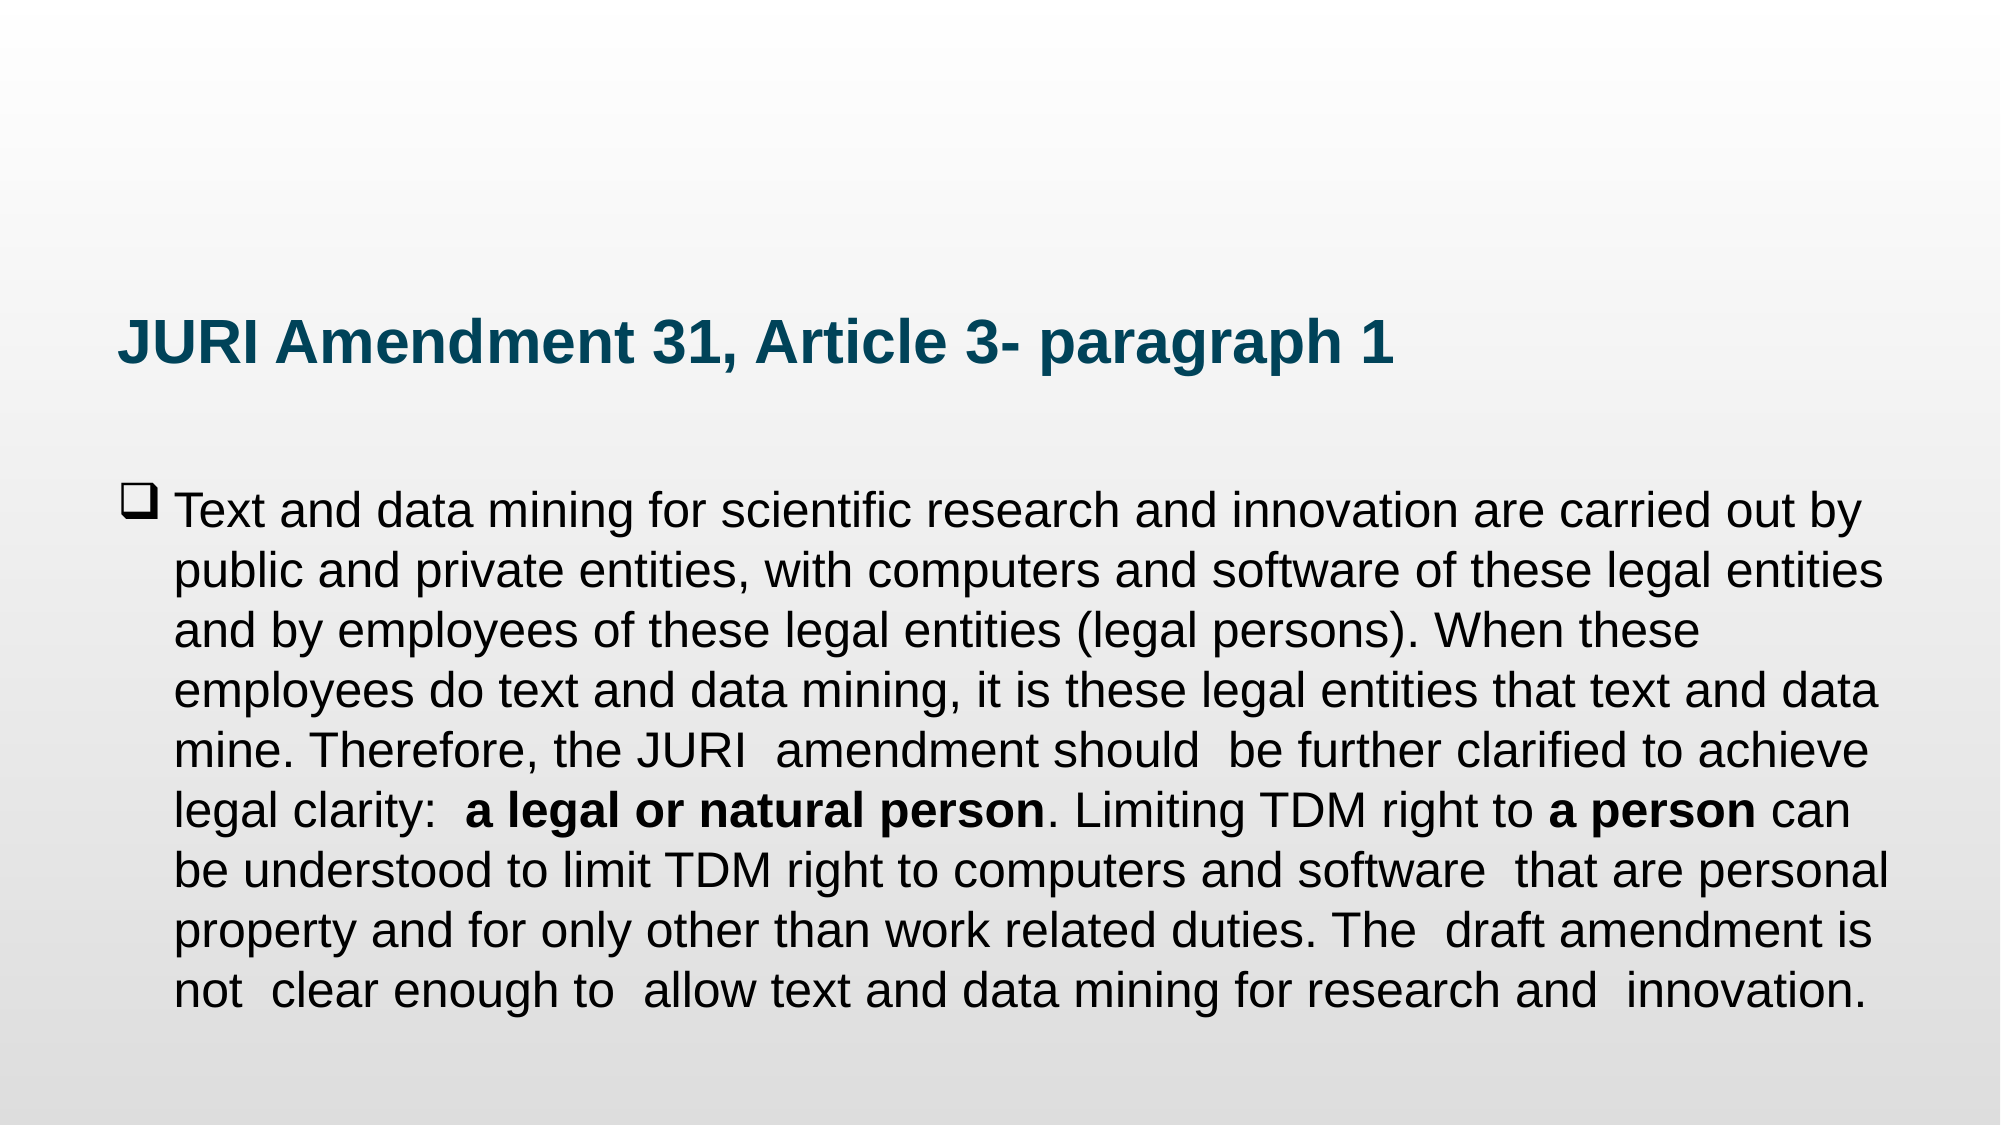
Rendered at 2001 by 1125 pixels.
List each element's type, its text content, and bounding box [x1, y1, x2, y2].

title JURI Amendment 31, Article 3- paragraph 1 [102, 293, 1930, 424]
list Text and data mining for scientific research and innovation are carried out by public and private entities, with computers and software of these legal entities and by employees of these legal entities (legal persons). When these employees do text and data mining, it is these legal entities that text and data mine. Therefore, the JURI amendment should be further clarified to achieve legal clarity: a legal or natural person. Limiting TDM right to a person can be understood to limit TDM right to computers and software that are personal property and for only other than work related duties. The draft amendment is not clear enough to allow text and data mining for research and innovation. [102, 470, 1930, 1014]
